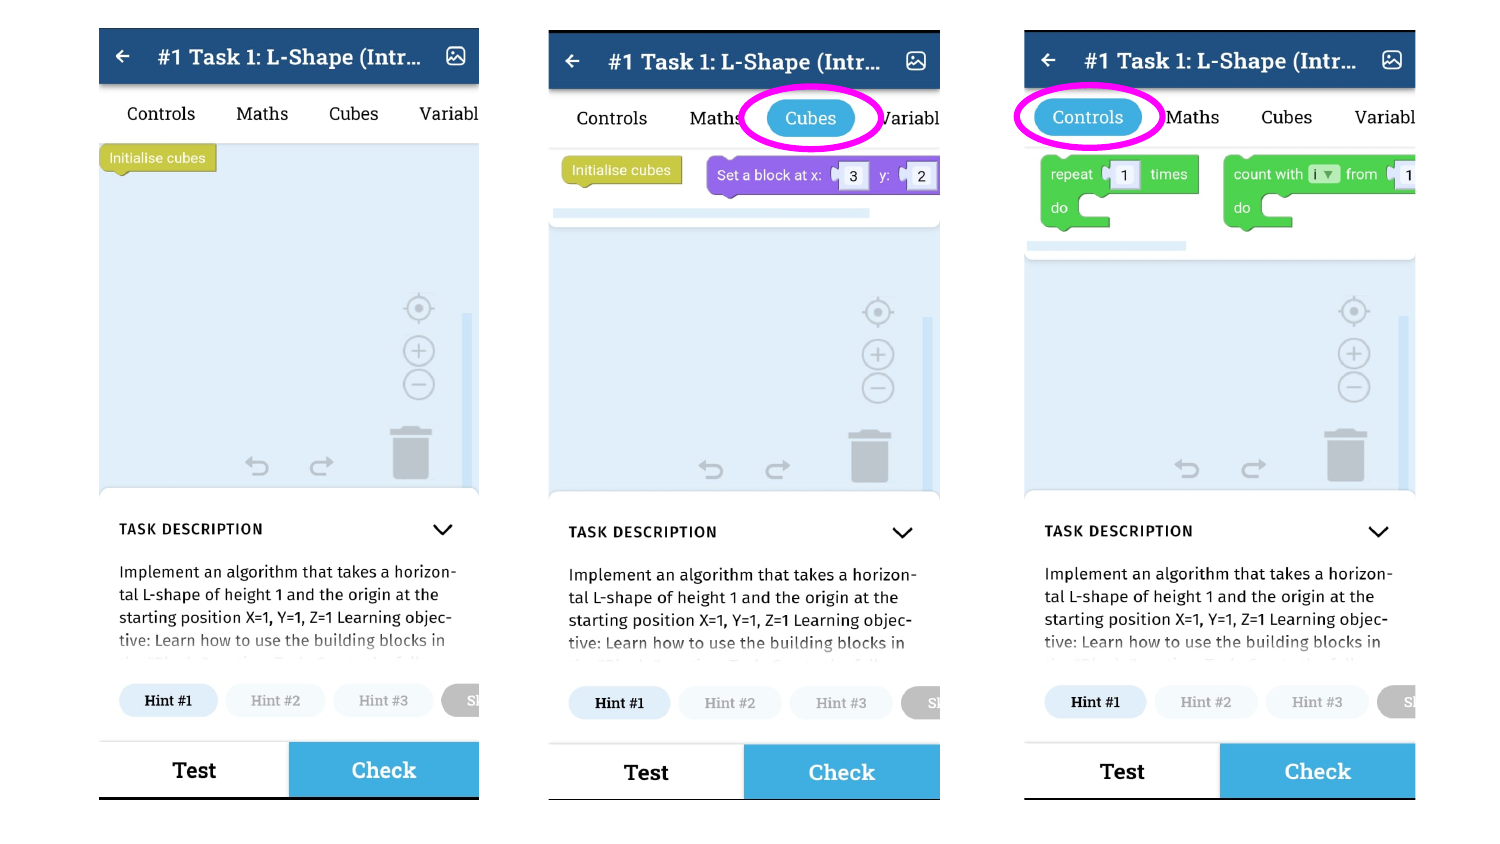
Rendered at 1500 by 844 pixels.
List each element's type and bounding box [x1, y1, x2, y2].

picture [548, 30, 940, 800]
picture [1024, 30, 1416, 800]
picture [99, 28, 479, 800]
picture [1024, 89, 1159, 144]
